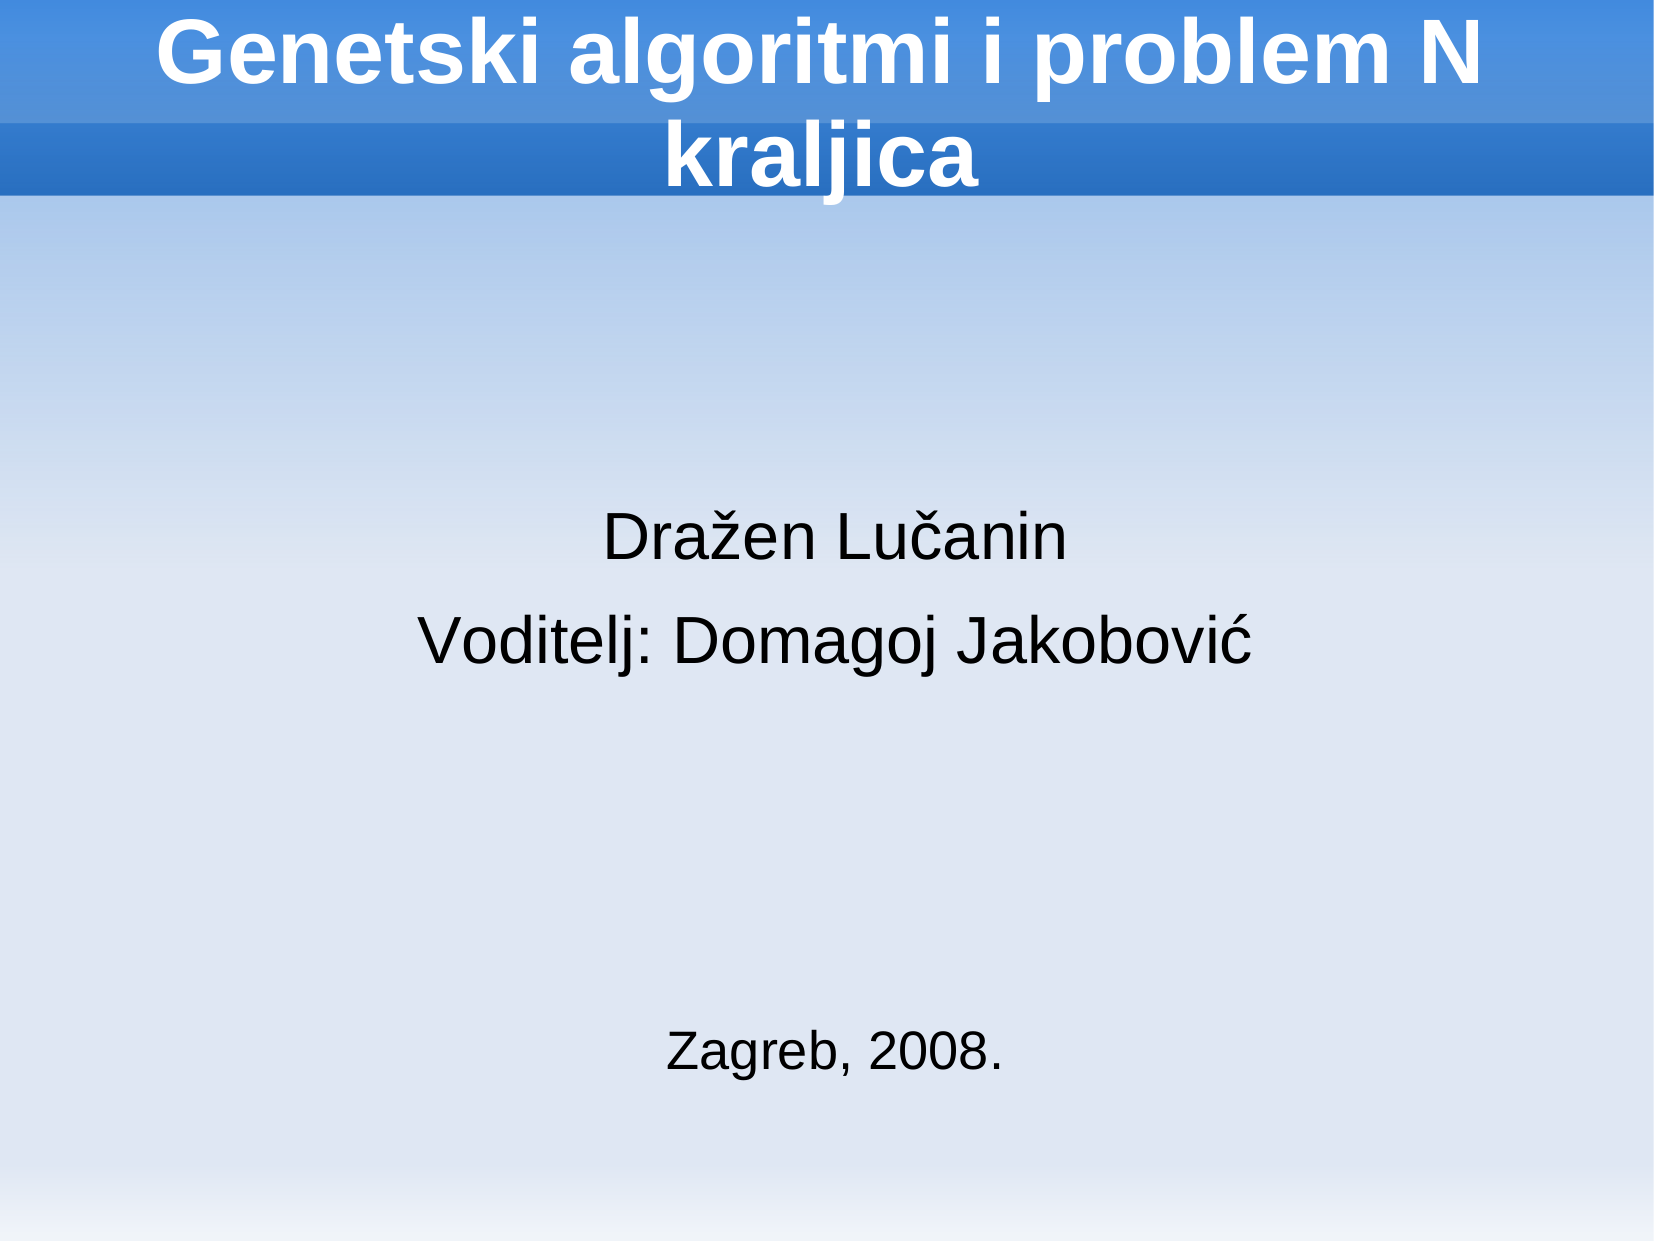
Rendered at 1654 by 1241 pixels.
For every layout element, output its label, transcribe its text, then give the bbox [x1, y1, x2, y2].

title Genetski algoritmi i problem N kraljica [76, 0, 1565, 208]
picture [0, 0, 1654, 1241]
list Dražen Lučanin Voditelj: Domagoj Jakobović Zagreb, 2008. [82, 290, 1571, 1109]
